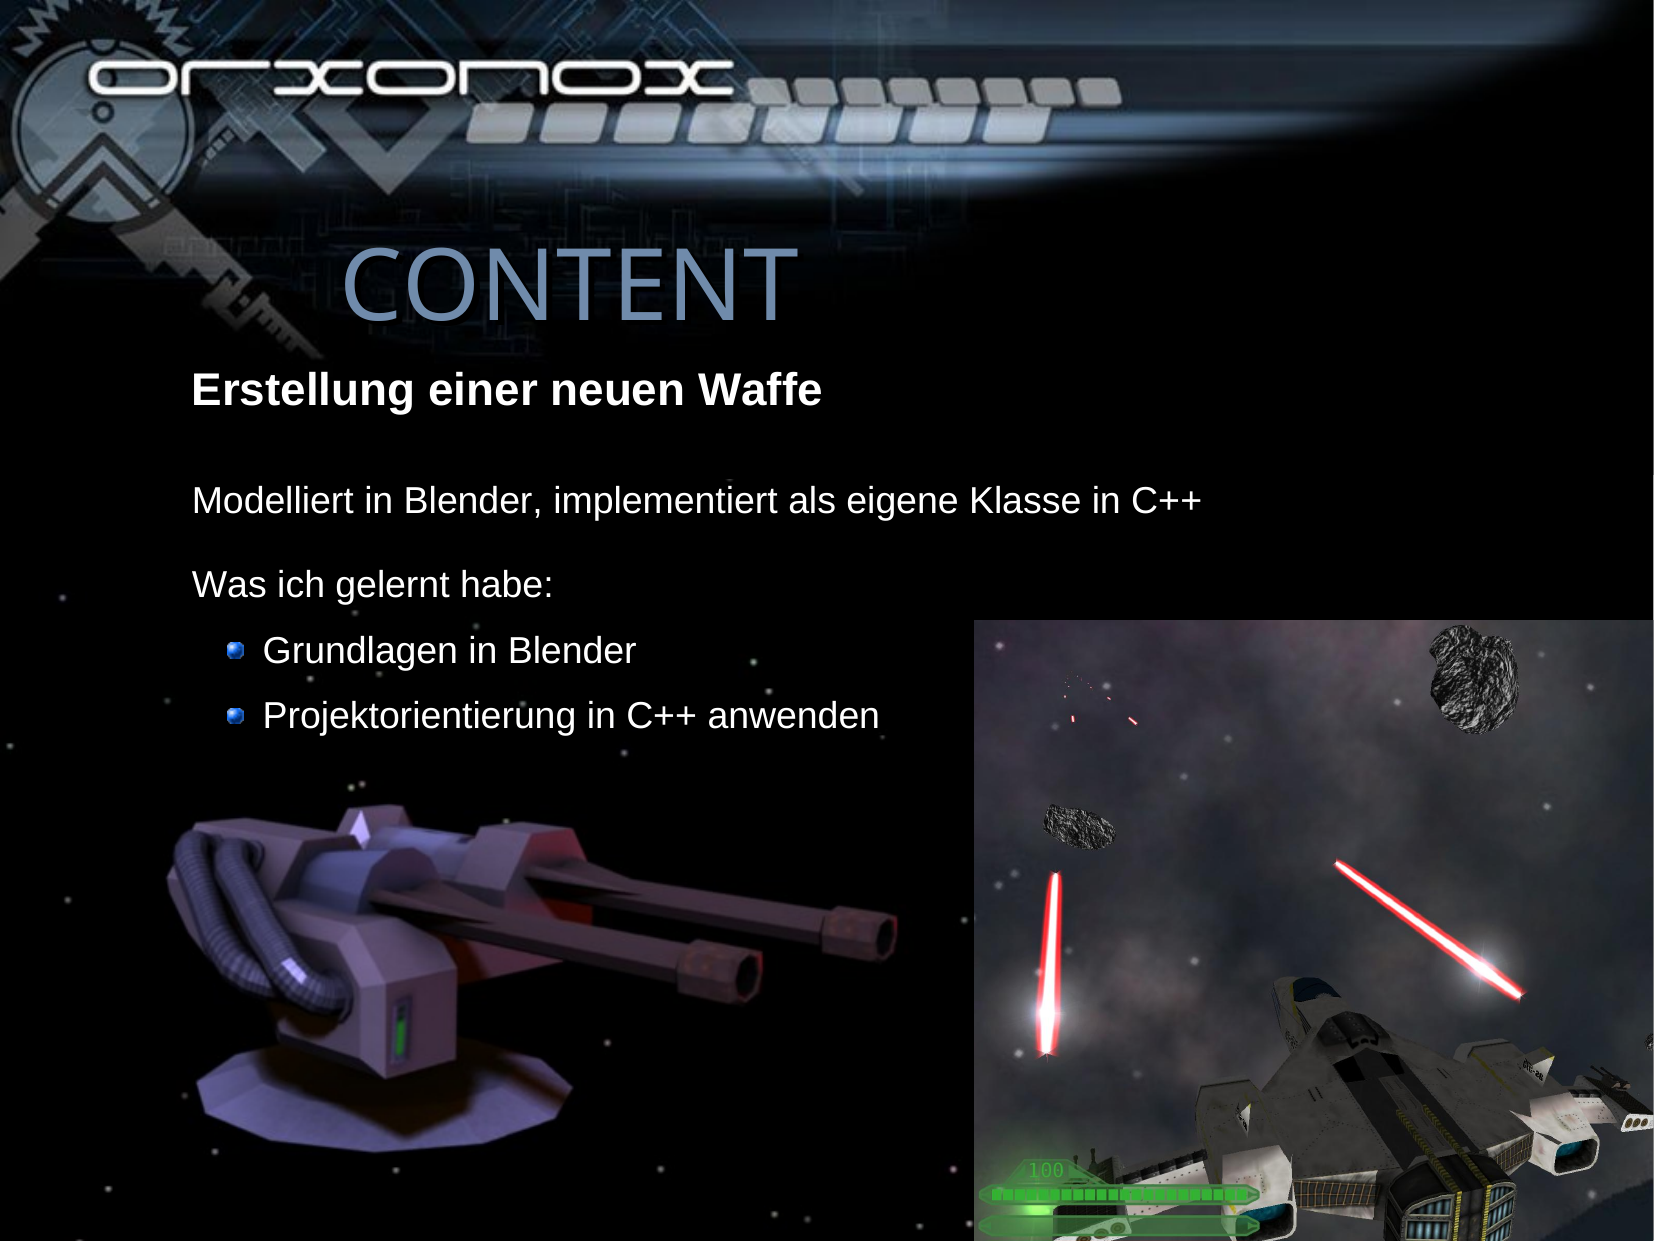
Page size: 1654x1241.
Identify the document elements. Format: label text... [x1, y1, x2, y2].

text_box Erstellung einer neuen Waffe [177, 354, 1300, 515]
picture [0, 0, 1654, 475]
text_box CONTENT [324, 205, 1300, 261]
text_box Modelliert in Blender, implementiert als eigene Klasse in C++ Was ich gelernt habe: Grundlagen in Blender Projektorientierung in C++ anwenden [177, 472, 1329, 811]
picture [0, 479, 1654, 1241]
